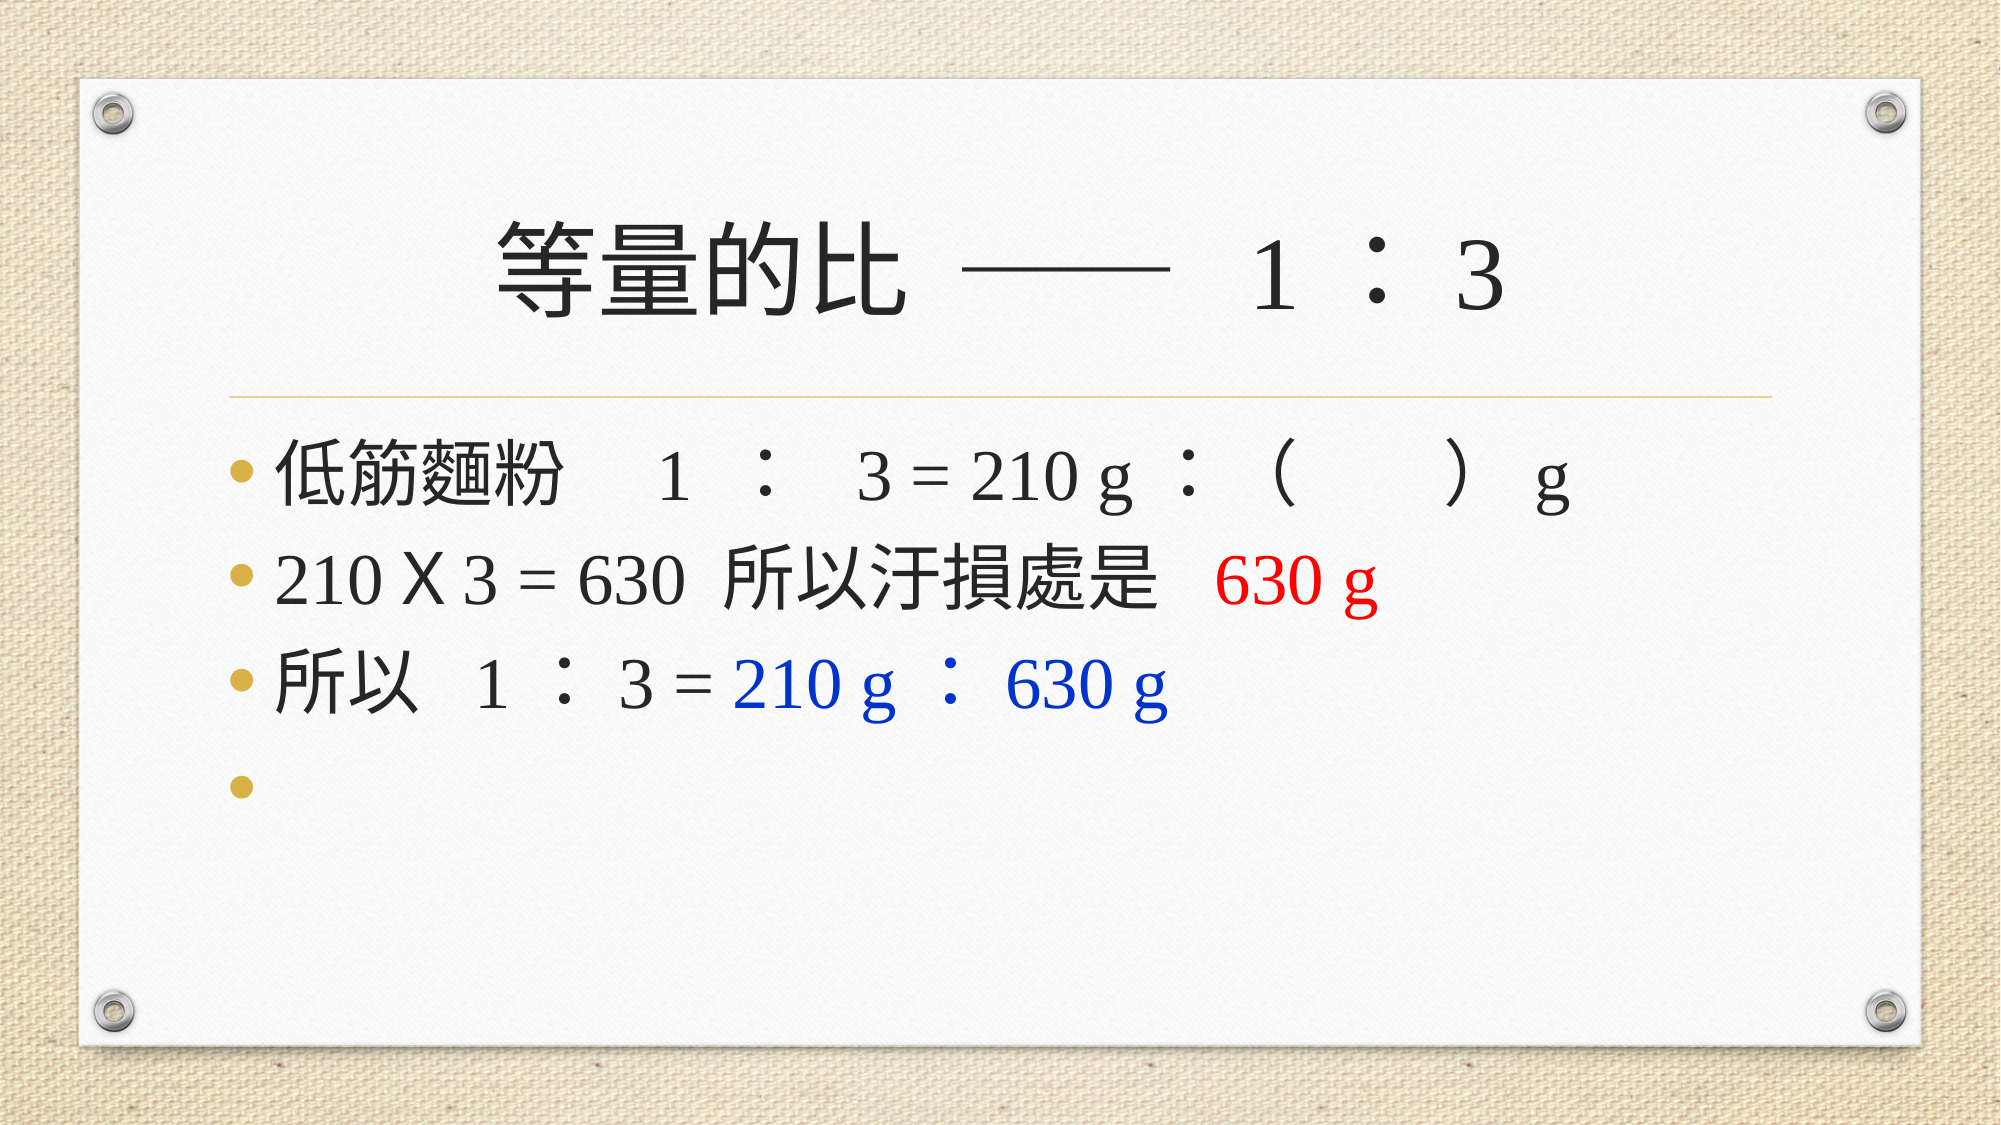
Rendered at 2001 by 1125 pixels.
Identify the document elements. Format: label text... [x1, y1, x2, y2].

list 低筋麵粉 1 ： 3 = 210 g：（ ）g 210 X 3 = 630 所以汙損處是 630 g 所以 1：3 = 210 g：630 g [212, 419, 1788, 964]
title 等量的比 ── 1：3 [212, 161, 1788, 376]
